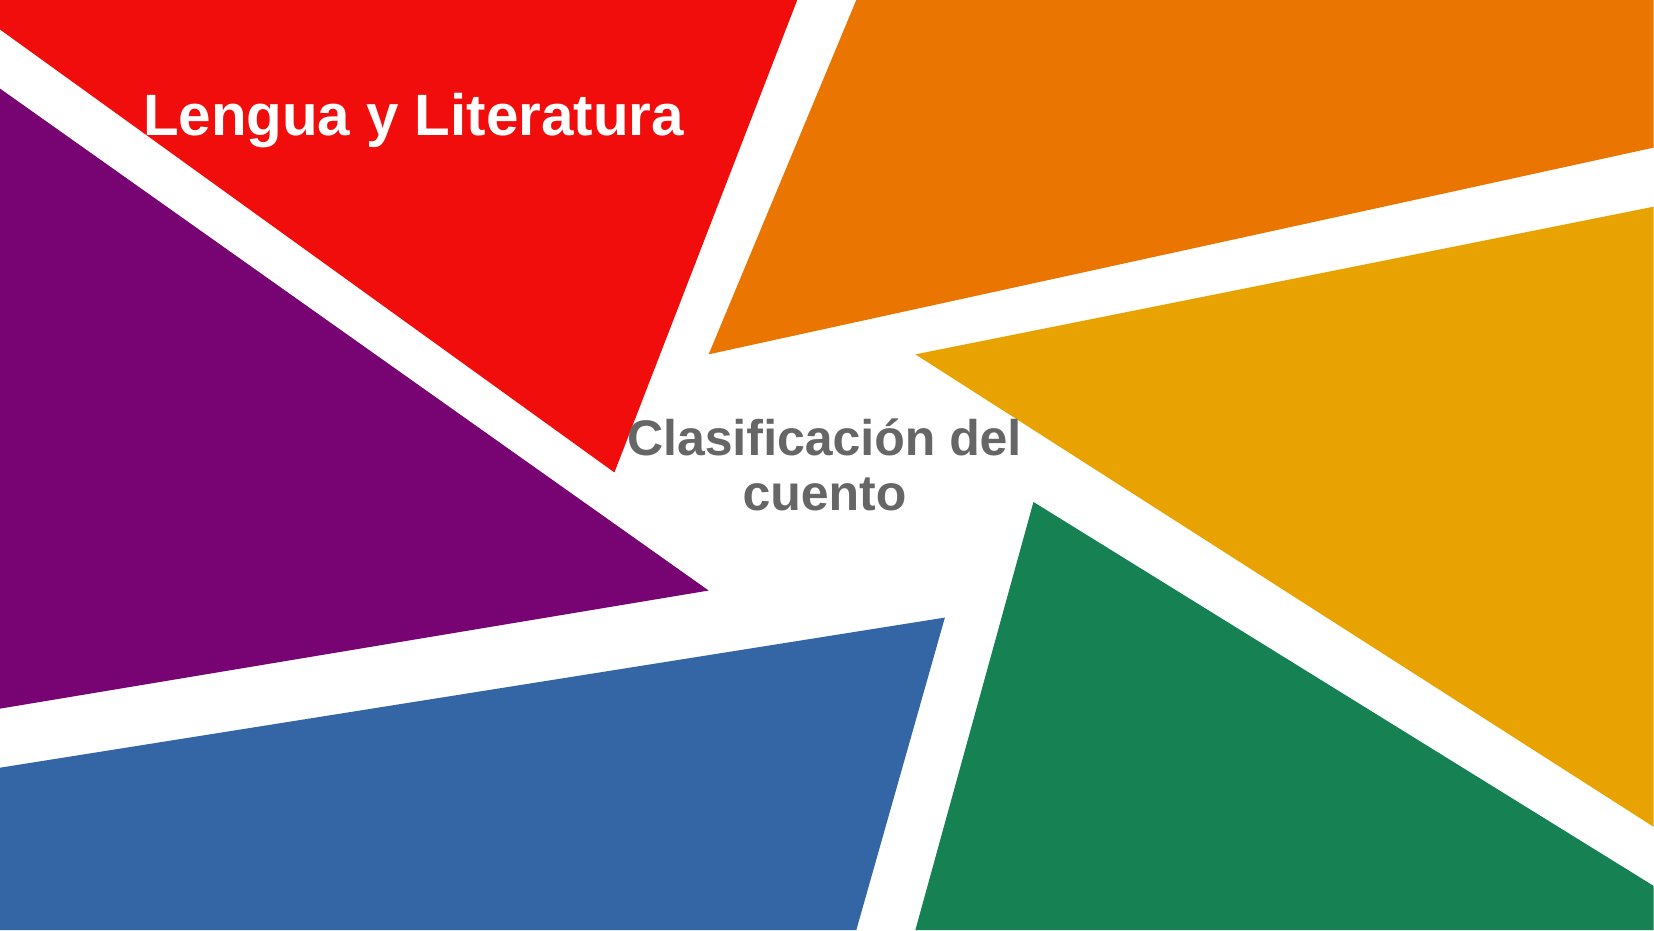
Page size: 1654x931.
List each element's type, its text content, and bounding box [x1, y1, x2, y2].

title Lengua y Literatura [82, 37, 746, 193]
subtitle Clasificación del cuento [614, 313, 1035, 618]
